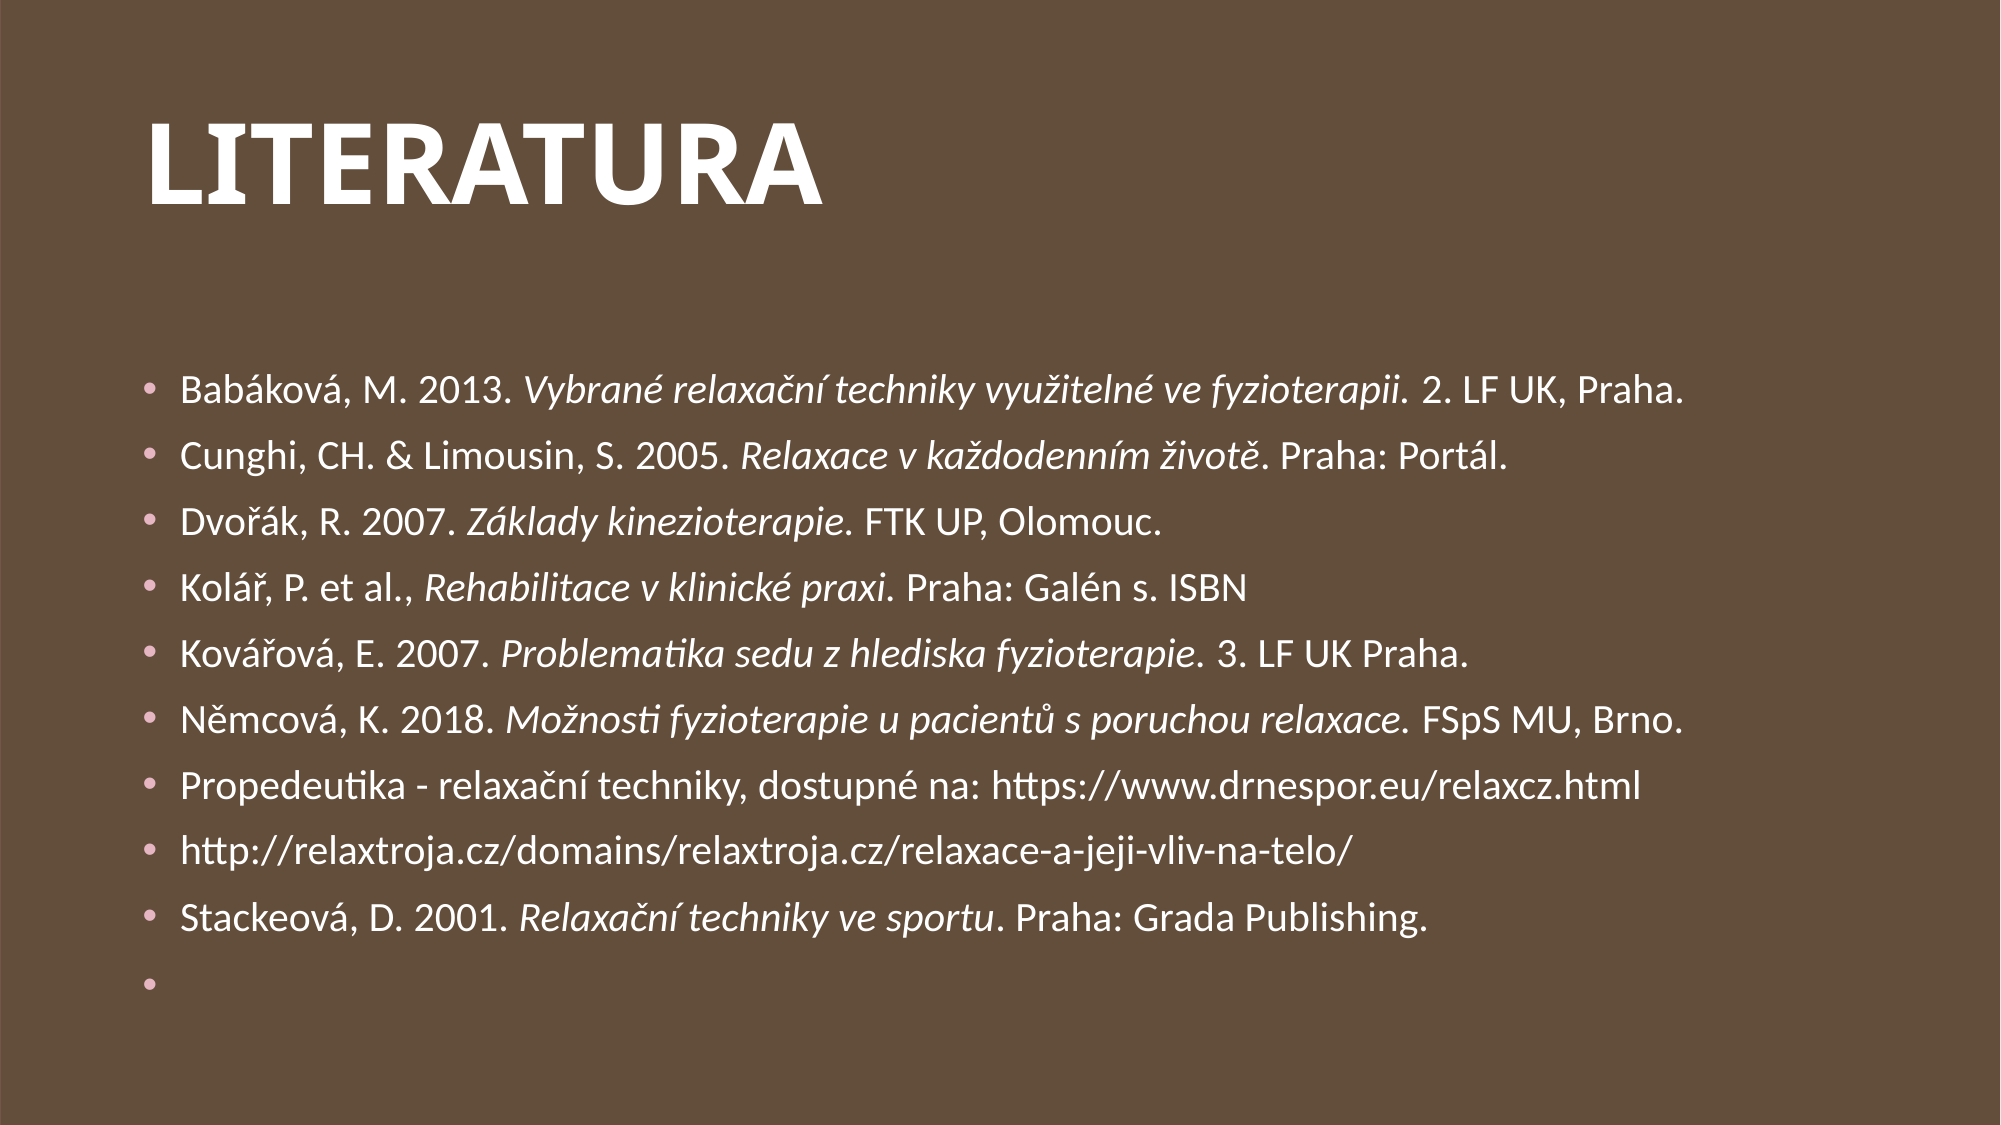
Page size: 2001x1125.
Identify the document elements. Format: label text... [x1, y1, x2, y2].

title LITERATURA [127, 59, 1873, 278]
list Babáková, M. 2013. Vybrané relaxační techniky využitelné ve fyzioterapii. 2. LF UK, Praha. Cunghi, CH. & Limousin, S. 2005. Relaxace v každodenním životě. Praha: Portál. Dvořák, R. 2007. Základy kinezioterapie. FTK UP, Olomouc. Kolář, P. et al., Rehabilitace v klinické praxi. Praha: Galén s. ISBN Kovářová, E. 2007. Problematika sedu z hlediska fyzioterapie. 3. LF UK Praha. Němcová, K. 2018. Možnosti fyzioterapie u pacientů s poruchou relaxace. FSpS MU, Brno. Propedeutika - relaxační techniky, dostupné na: https://www.drnespor.eu/relaxcz.html http://relaxtroja.cz/domains/relaxtroja.cz/relaxace-a-jeji-vliv-na-telo/ Stackeová, D. 2001. Relaxační techniky ve sportu. Praha: Grada Publishing. [127, 360, 1873, 1014]
